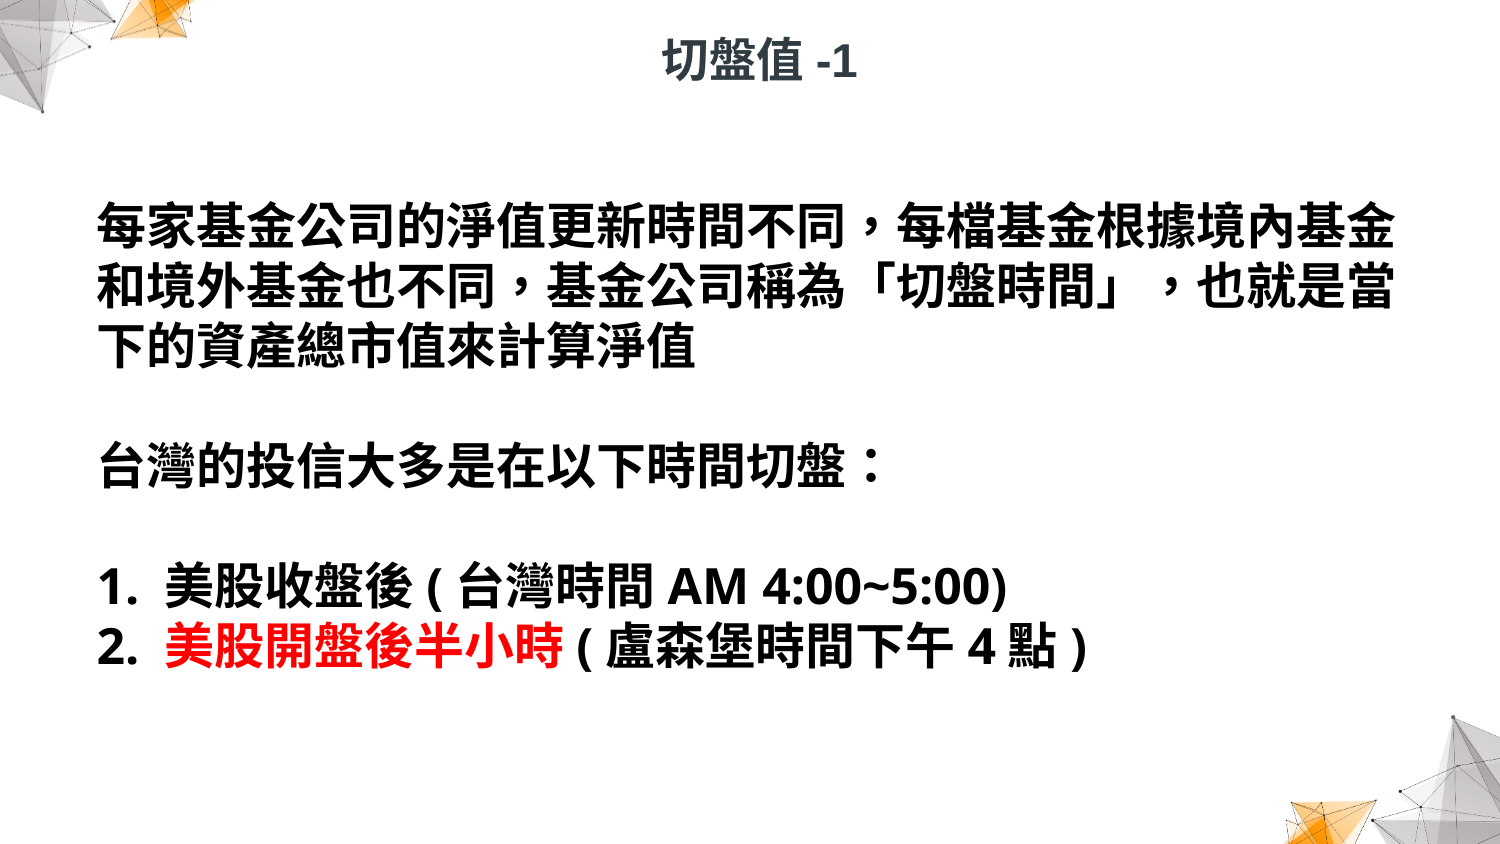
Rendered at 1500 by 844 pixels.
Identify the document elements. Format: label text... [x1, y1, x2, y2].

picture [0, 0, 194, 118]
picture [1283, 710, 1500, 844]
text_box 每家基金公司的淨值更新時間不同，每檔基金根據境內基金和境外基金也不同，基金公司稱為「切盤時間」，也就是當下的資產總市值來計算淨值 台灣的投信大多是在以下時間切盤： 1. 美股收盤後(台灣時間AM 4:00~5:00) 2. 美股開盤後半小時(盧森堡時間下午4點) [82, 187, 1438, 682]
text_box 切盤值-1 [575, 29, 945, 88]
